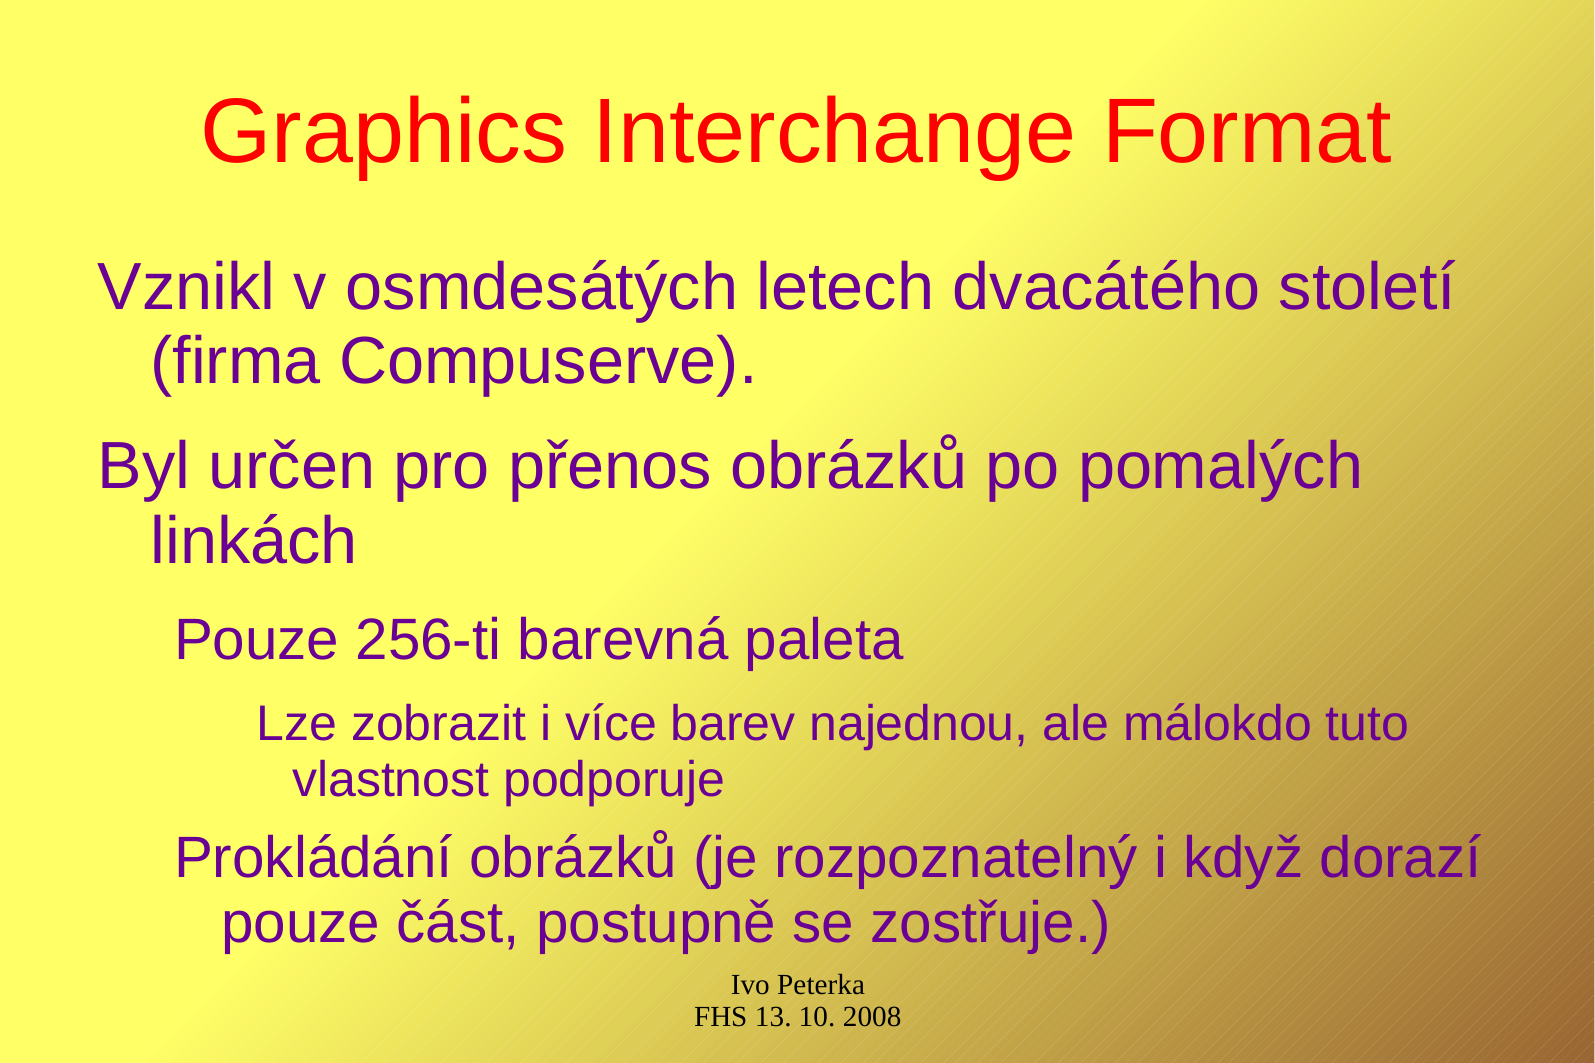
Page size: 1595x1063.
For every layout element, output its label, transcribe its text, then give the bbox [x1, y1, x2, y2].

list Vznikl v osmdesátých letech dvacátého století (firma Compuserve). Byl určen pro přenos obrázků po pomalých linkách Pouze 256-ti barevná paleta Lze zobrazit i více barev najednou, ale málokdo tuto vlastnost podporuje Prokládání obrázků (je rozpoznatelný i když dorazí pouze část, postupně se zostřuje.) [79, 248, 1515, 955]
title Graphics Interchange Format [79, 49, 1515, 213]
